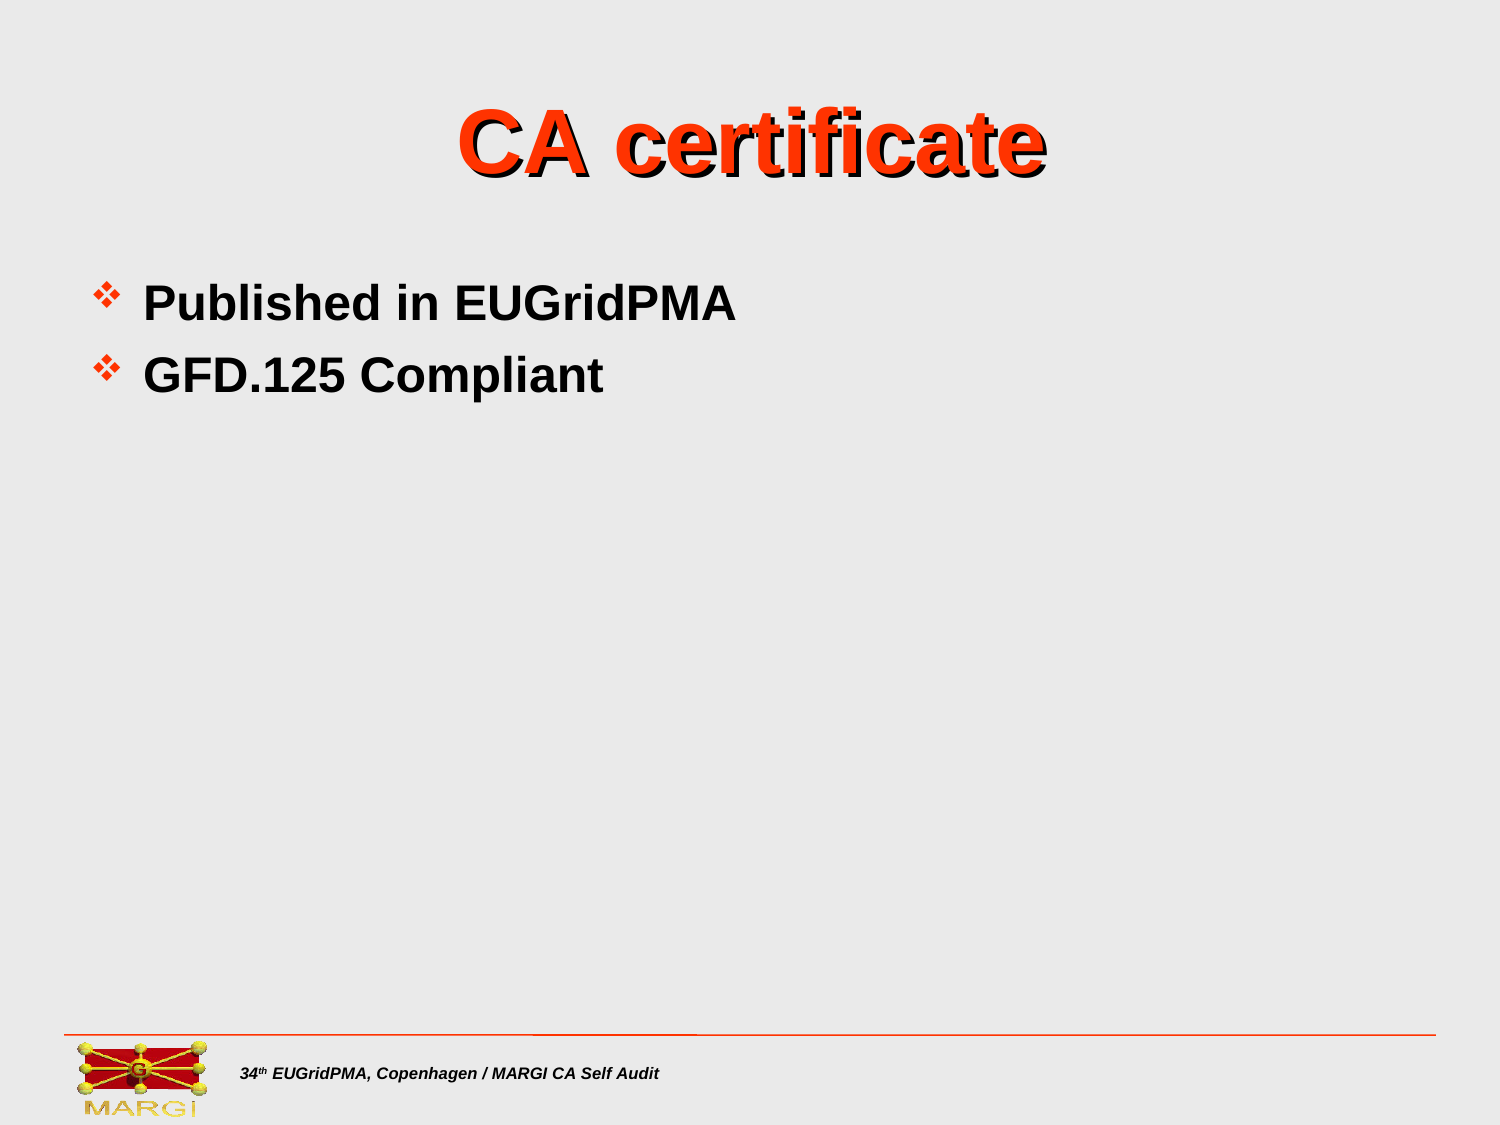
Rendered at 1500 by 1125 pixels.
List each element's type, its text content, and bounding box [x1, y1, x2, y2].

text_box CA certificate [76, 42, 1427, 231]
text_box Published in EUGridPMA GFD.125 Compliant [75, 262, 1426, 1005]
picture [67, 1033, 219, 1123]
